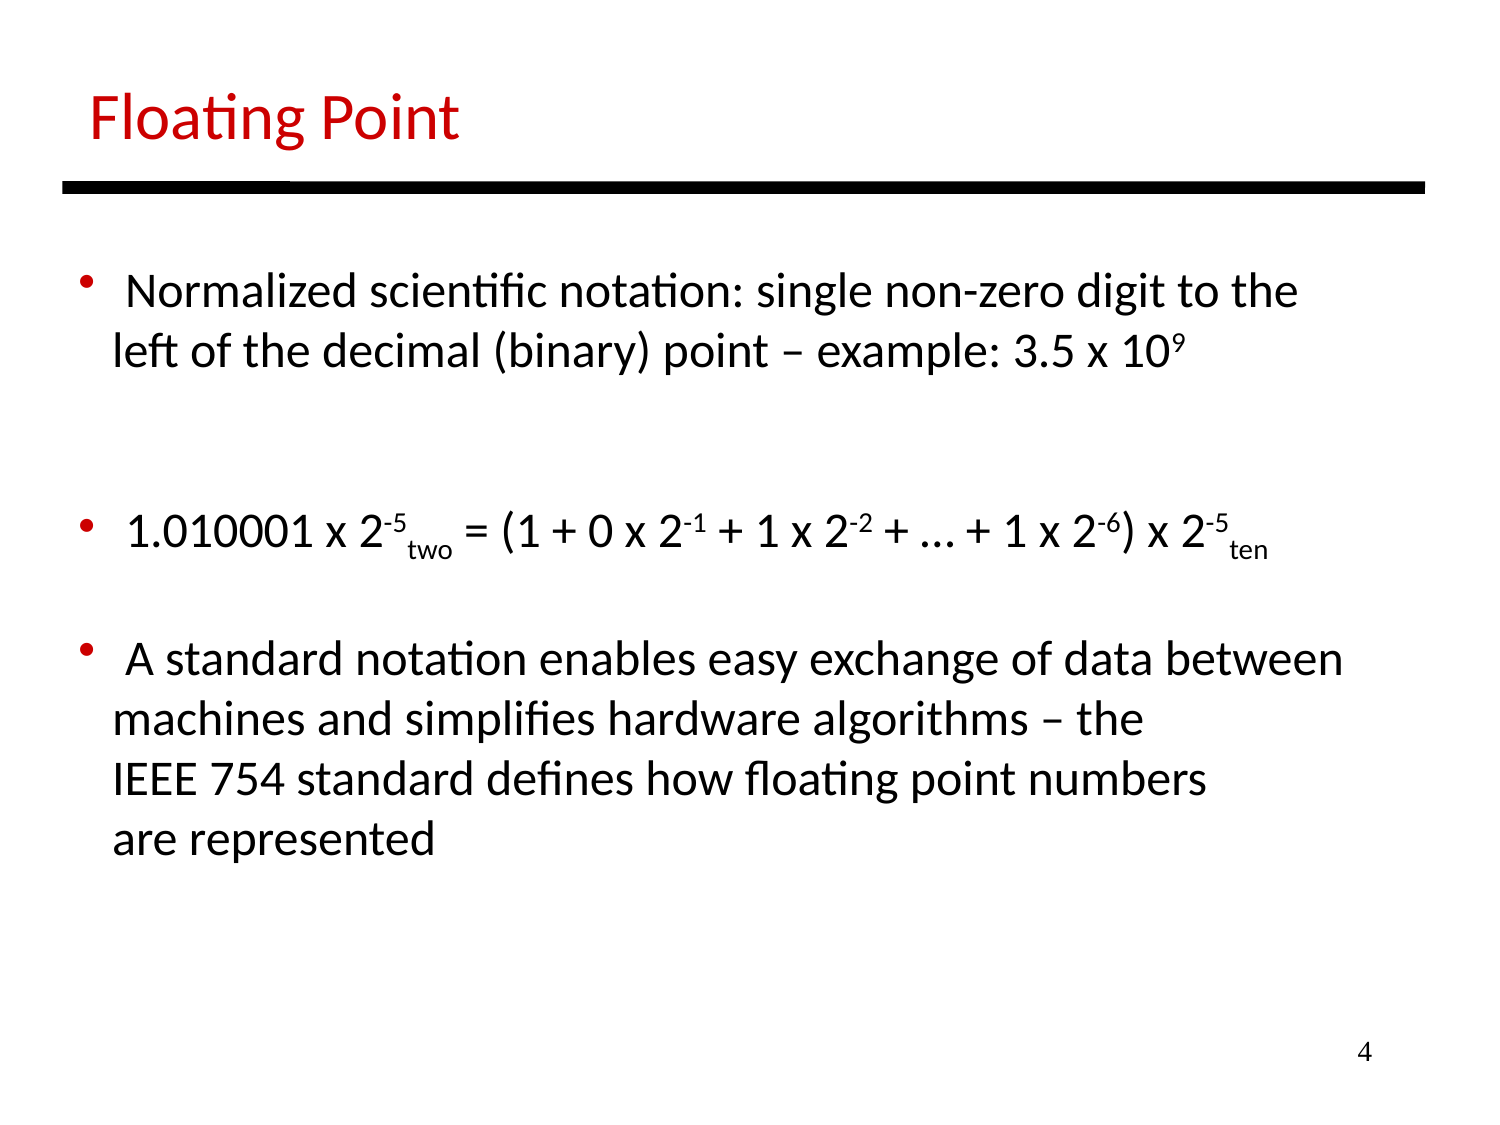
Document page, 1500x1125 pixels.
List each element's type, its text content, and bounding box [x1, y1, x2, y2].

text_box Normalized scientific notation: single non-zero digit to the left of the decimal (binary) point – example: 3.5 x 109 1.010001 x 2-5two = (1 + 0 x 2-1 + 1 x 2-2 + … + 1 x 2-6) x 2-5ten A standard notation enables easy exchange of data between machines and simplifies hardware algorithms – the IEEE 754 standard defines how floating point numbers are represented [63, 249, 1359, 874]
slide_number <number> [1074, 1025, 1388, 1100]
text_box Floating Point [74, 65, 477, 160]
